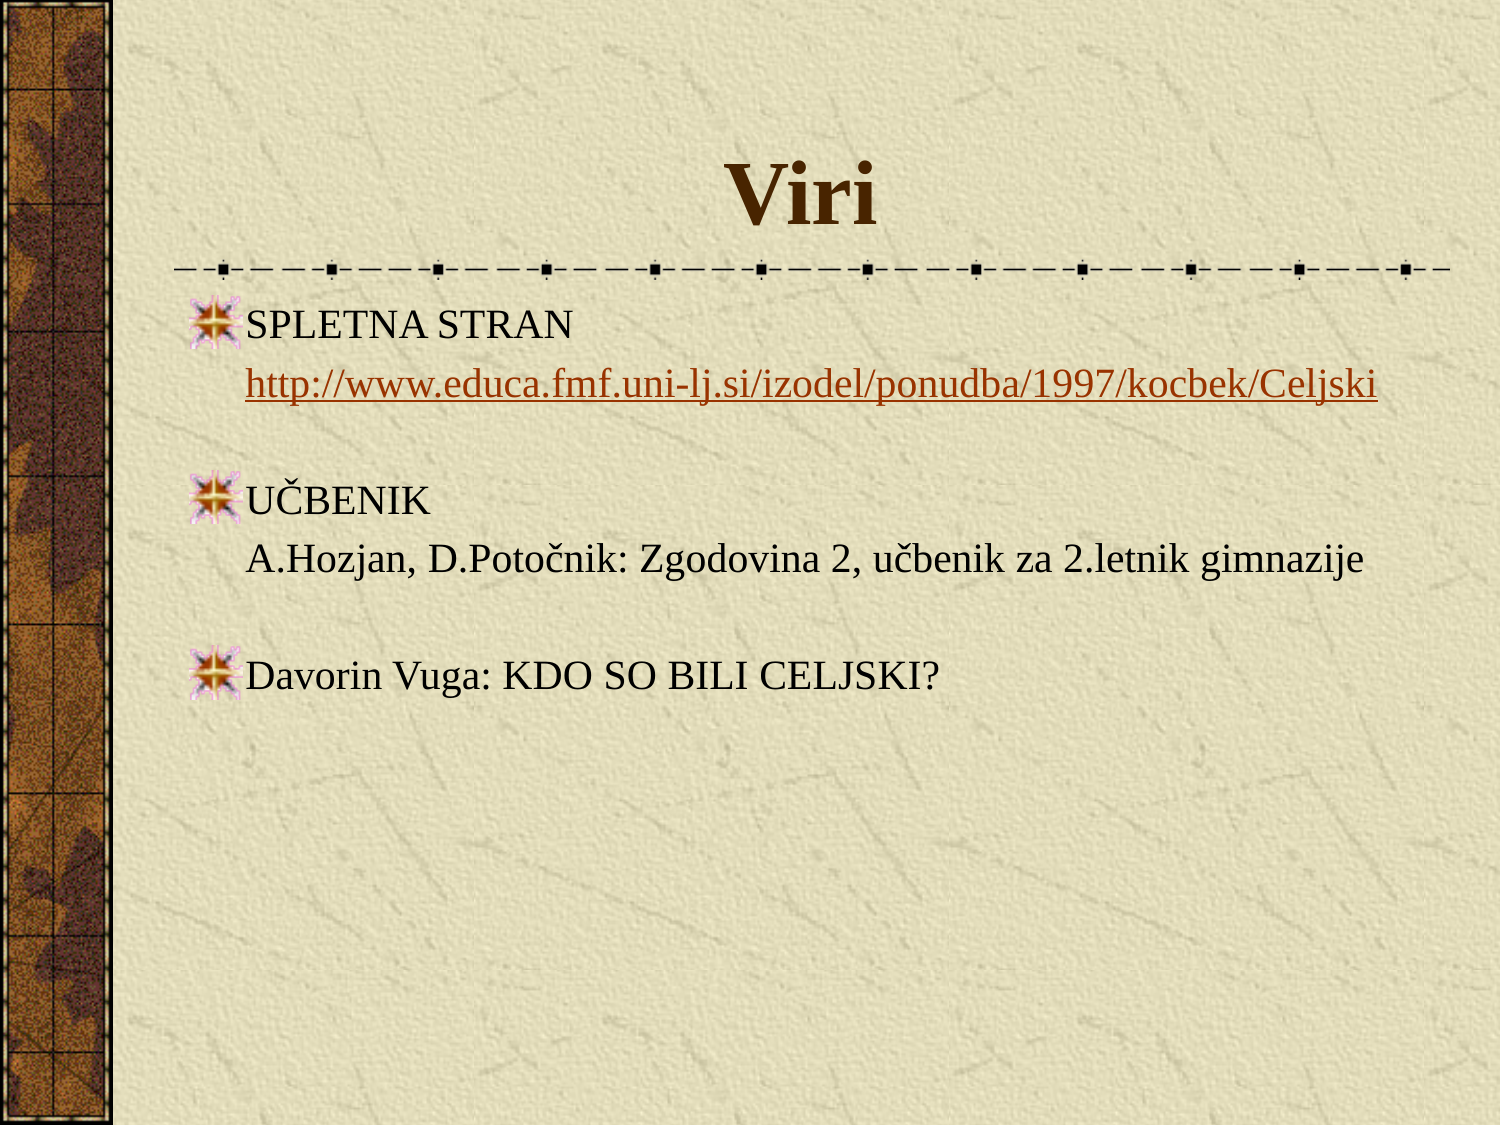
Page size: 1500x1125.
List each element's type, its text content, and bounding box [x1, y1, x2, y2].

list SPLETNA STRAN http://www.educa.fmf.uni-lj.si/izodel/ponudba/1997/kocbek/Celjski UČBENIK A.Hozjan, D.Potočnik: Zgodovina 2, učbenik za 2.letnik gimnazije Davorin Vuga: KDO SO BILI CELJSKI? [174, 289, 1449, 965]
title Viri [174, 62, 1450, 250]
picture [0, 0, 1500, 1125]
